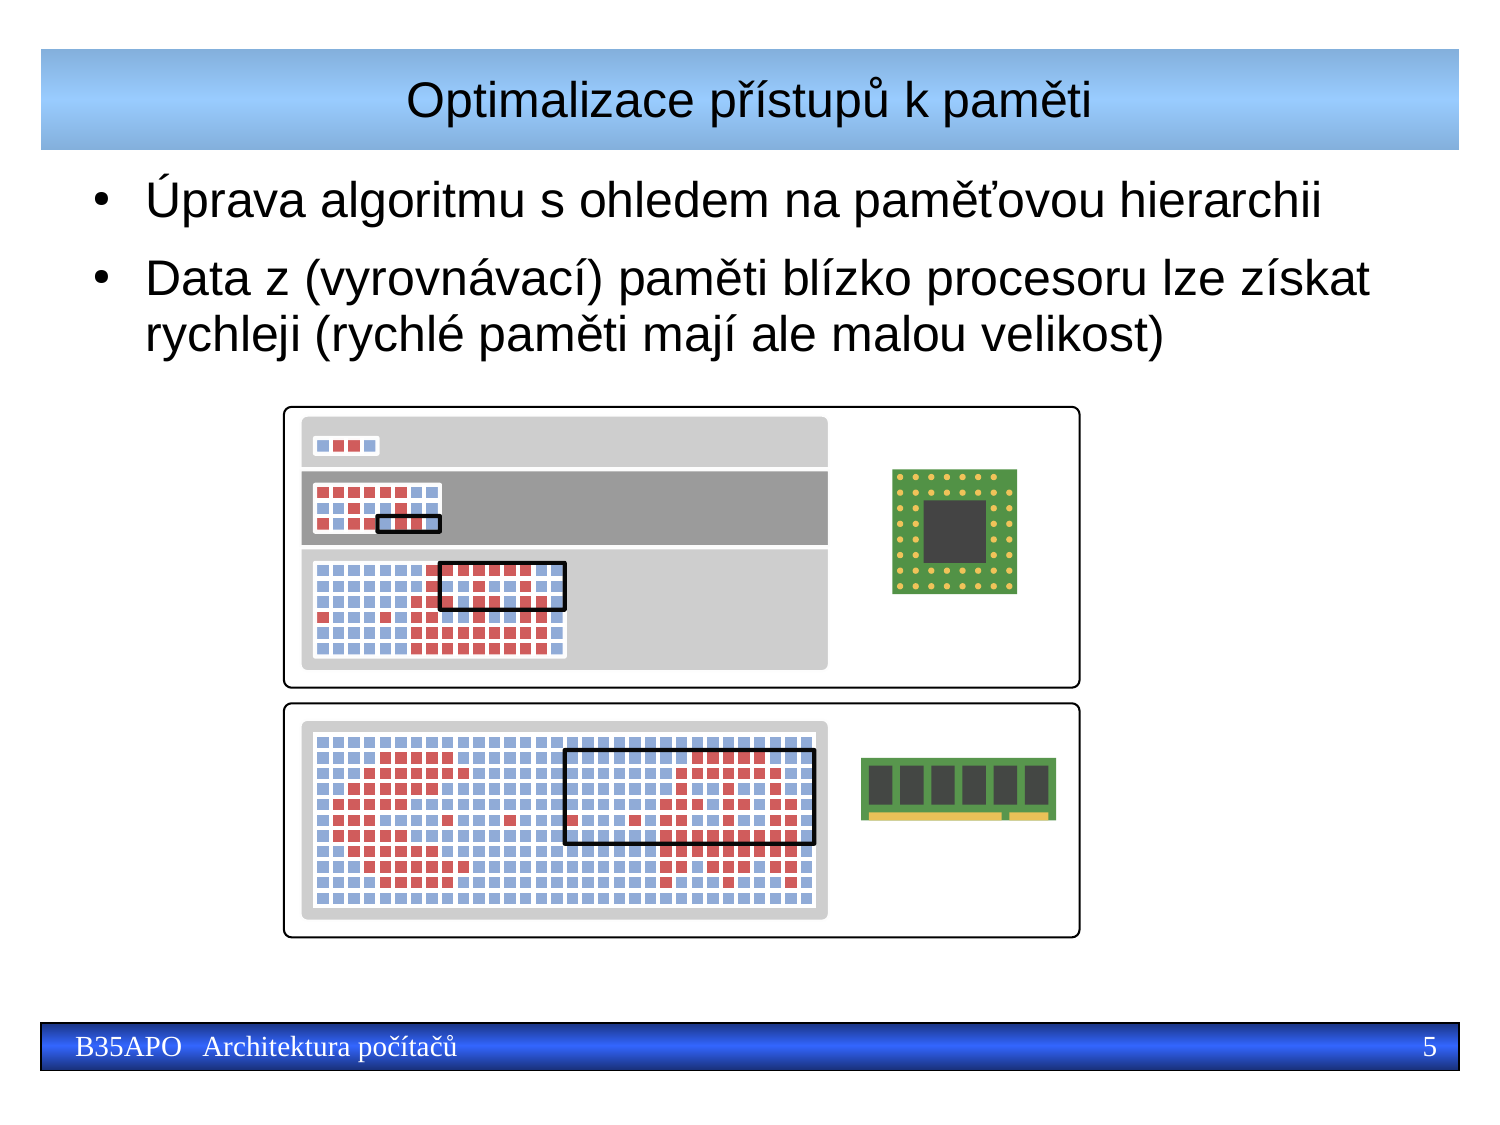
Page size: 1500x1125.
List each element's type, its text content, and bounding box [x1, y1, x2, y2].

title Optimalizace přístupů k paměti [41, 49, 1459, 150]
text_box [861, 757, 1057, 821]
text_box [299, 414, 830, 673]
list Úprava algoritmu s ohledem na paměťovou hierarchii Data z (vyrovnávací) paměti blízko procesoru lze získat rychleji (rychlé paměti mají ale malou velikost) [286, 408, 1078, 413]
list Úprava algoritmu s ohledem na paměťovou hierarchii Data z (vyrovnávací) paměti blízko procesoru lze získat rychleji (rychlé paměti mají ale malou velikost) [75, 172, 1426, 413]
text_box [299, 718, 830, 922]
text_box [892, 469, 1018, 595]
